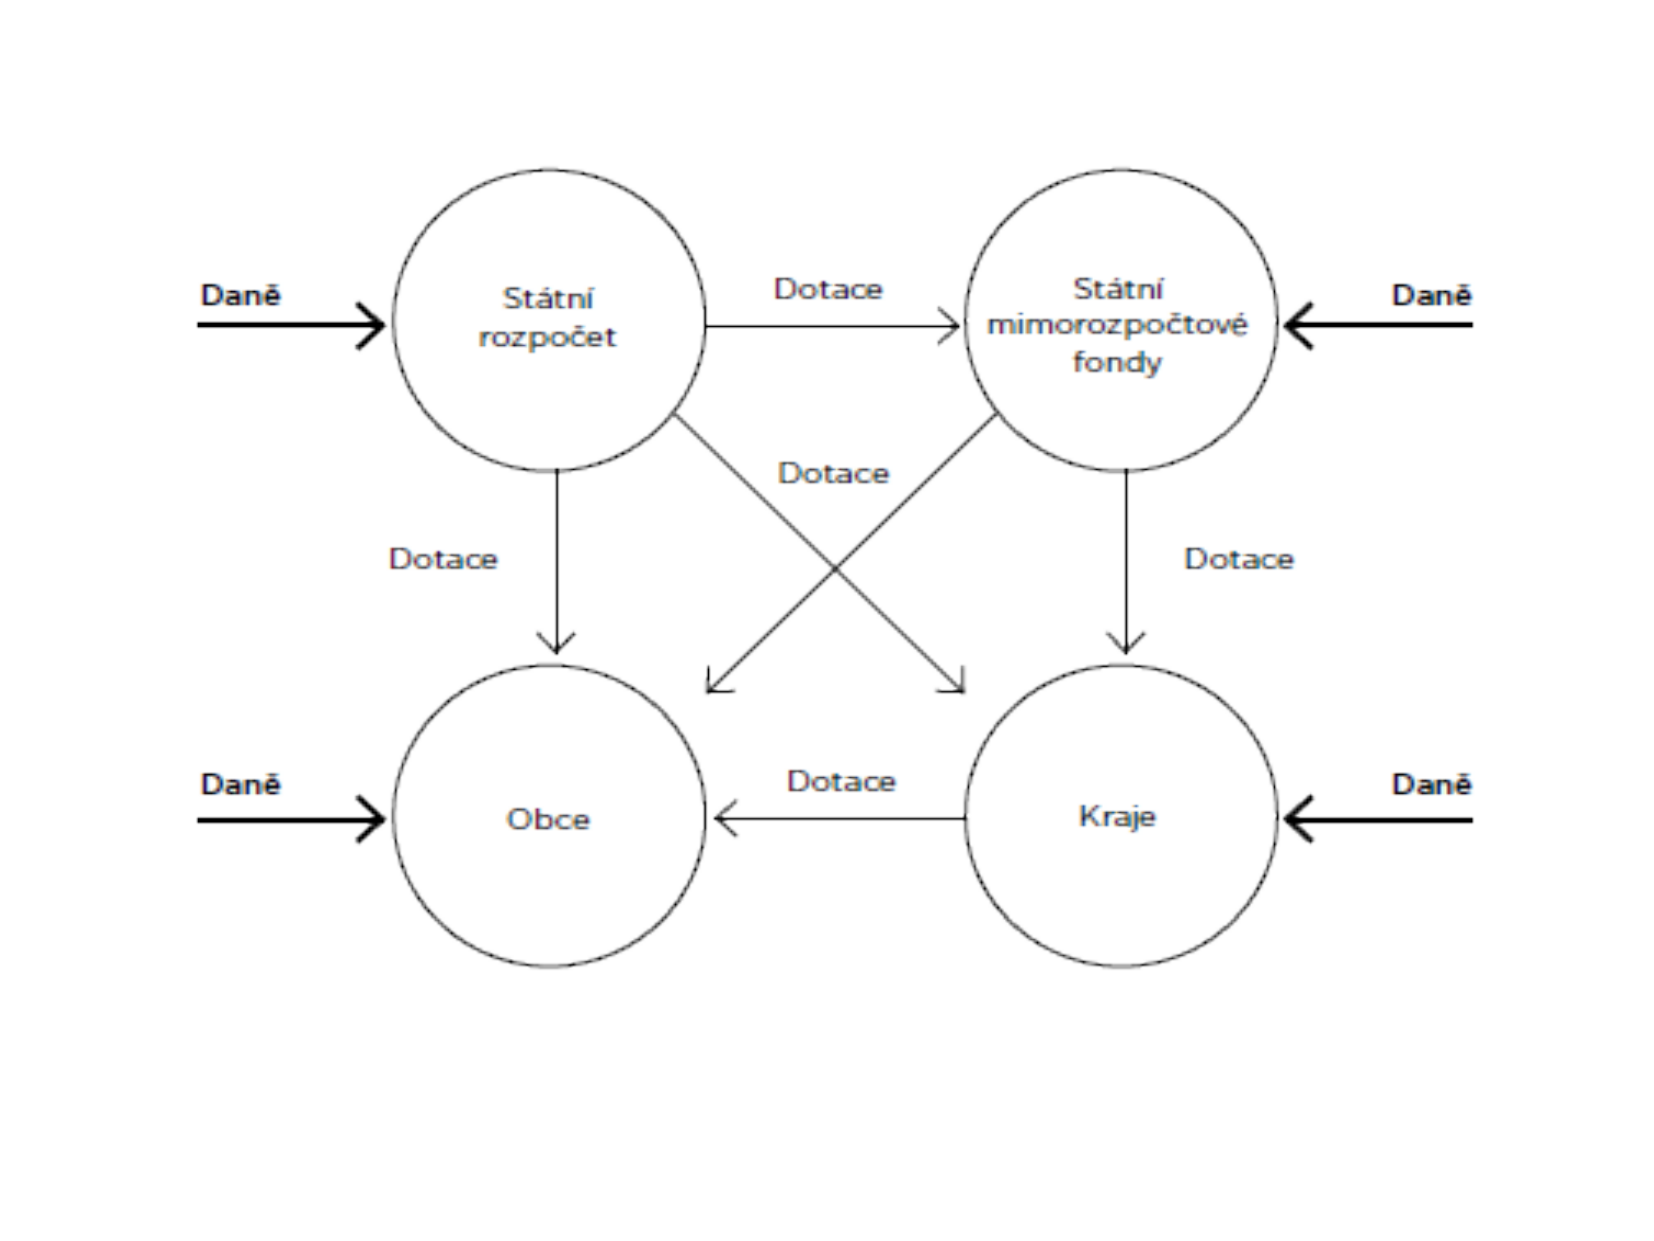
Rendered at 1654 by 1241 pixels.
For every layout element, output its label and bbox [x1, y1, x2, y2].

picture [165, 129, 1524, 993]
